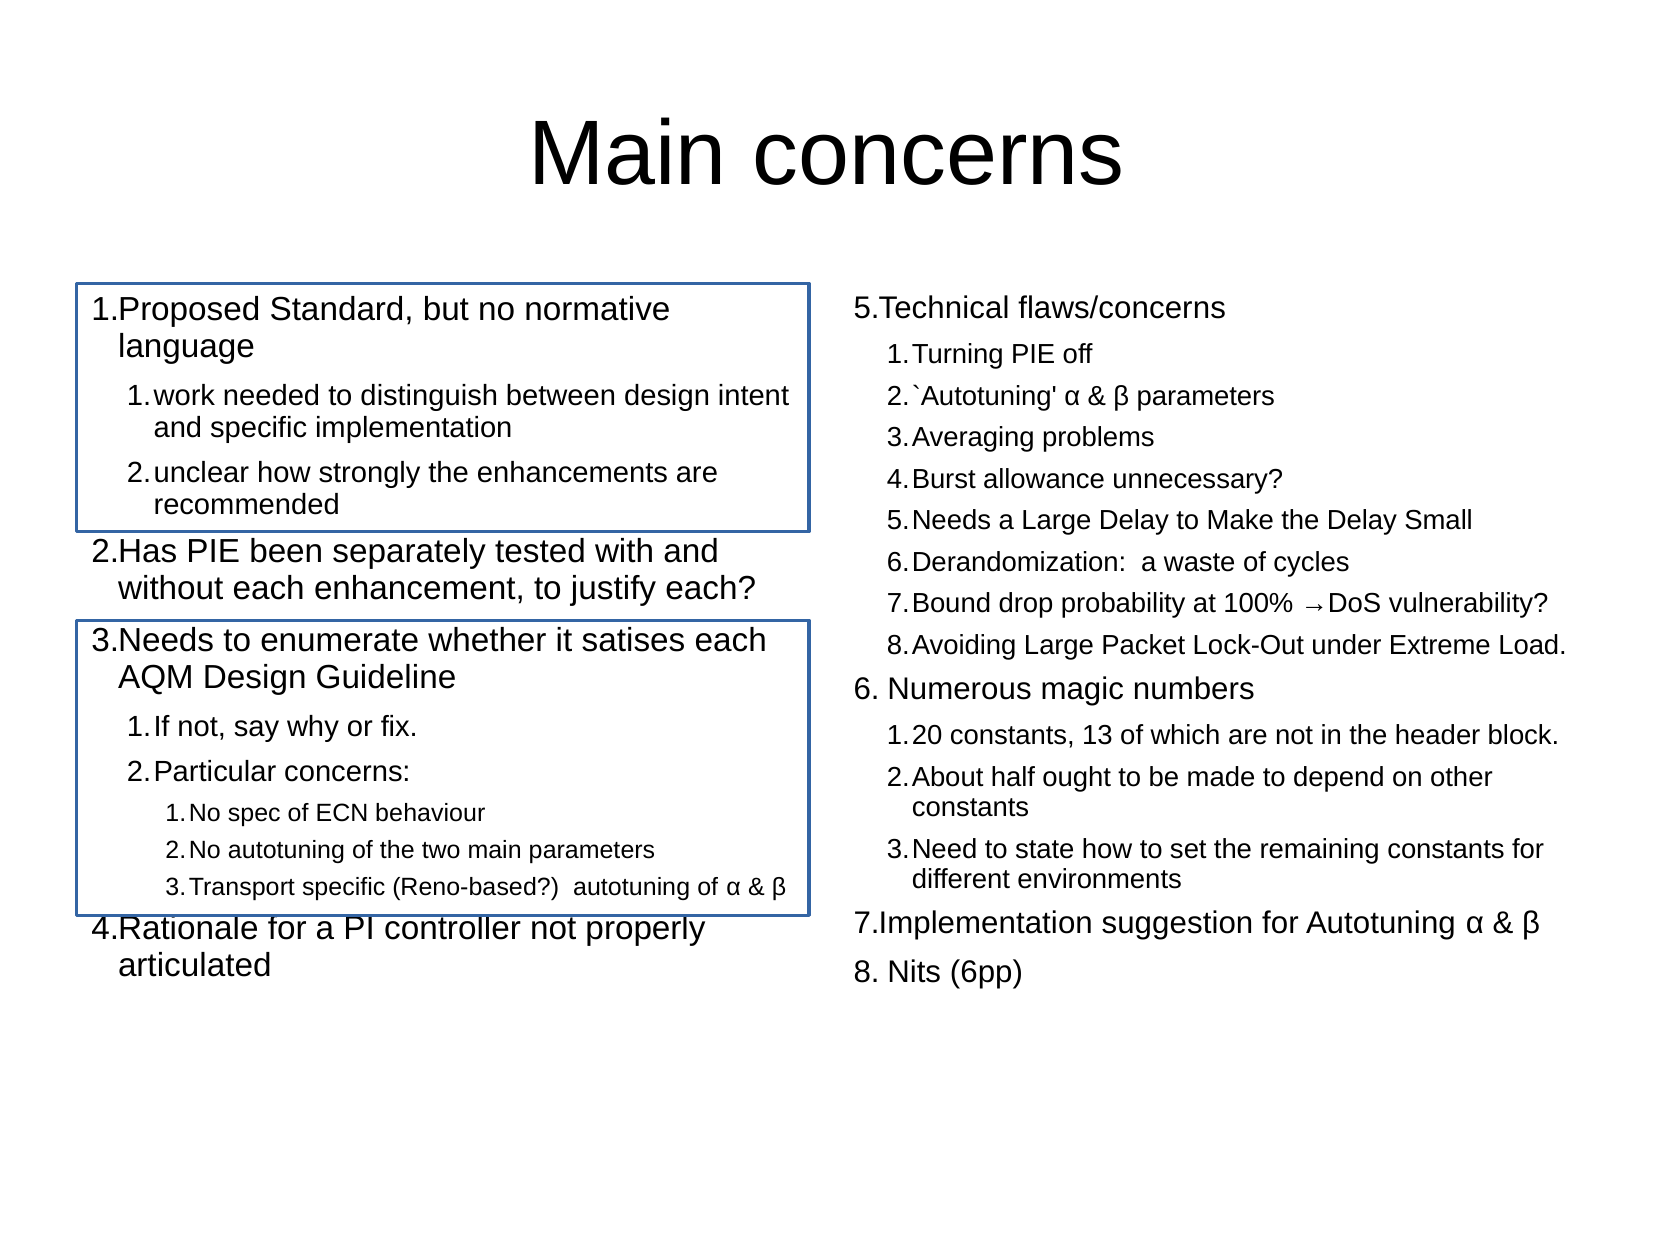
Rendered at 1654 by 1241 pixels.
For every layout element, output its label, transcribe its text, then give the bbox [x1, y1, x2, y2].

list Proposed Standard, but no normative language work needed to distinguish between design intent and specific implementation unclear how strongly the enhancements are recommended Has PIE been separately tested with and without each enhancement, to justify each? Needs to enumerate whether it satises each AQM Design Guideline If not, say why or fix. Particular concerns: No spec of ECN behaviour No autotuning of the two main parameters Transport specific (Reno-based?) autotuning of α & β Rationale for a PI controller not properly articulated [82, 290, 807, 530]
list Proposed Standard, but no normative language work needed to distinguish between design intent and specific implementation unclear how strongly the enhancements are recommended Has PIE been separately tested with and without each enhancement, to justify each? Needs to enumerate whether it satises each AQM Design Guideline If not, say why or fix. Particular concerns: No spec of ECN behaviour No autotuning of the two main parameters Transport specific (Reno-based?) autotuning of α & β Rationale for a PI controller not properly articulated [82, 622, 807, 914]
list Proposed Standard, but no normative language work needed to distinguish between design intent and specific implementation unclear how strongly the enhancements are recommended Has PIE been separately tested with and without each enhancement, to justify each? Needs to enumerate whether it satises each AQM Design Guideline If not, say why or fix. Particular concerns: No spec of ECN behaviour No autotuning of the two main parameters Transport specific (Reno-based?) autotuning of α & β Rationale for a PI controller not properly articulated [82, 917, 809, 1010]
title Main concerns [82, 49, 1571, 257]
list Technical flaws/concerns Turning PIE off `Autotuning' α & β parameters Averaging problems Burst allowance unnecessary? Needs a Large Delay to Make the Delay Small Derandomization: a waste of cycles Bound drop probability at 100% →DoS vulnerability? Avoiding Large Packet Lock-Out under Extreme Load. Numerous magic numbers 20 constants, 13 of which are not in the header block. About half ought to be made to depend on other constants Need to state how to set the remaining constants for different environments Implementation suggestion for Autotuning α & β Nits (6pp) [845, 290, 1572, 1010]
list Proposed Standard, but no normative language work needed to distinguish between design intent and specific implementation unclear how strongly the enhancements are recommended Has PIE been separately tested with and without each enhancement, to justify each? Needs to enumerate whether it satises each AQM Design Guideline If not, say why or fix. Particular concerns: No spec of ECN behaviour No autotuning of the two main parameters Transport specific (Reno-based?) autotuning of α & β Rationale for a PI controller not properly articulated [82, 533, 809, 619]
